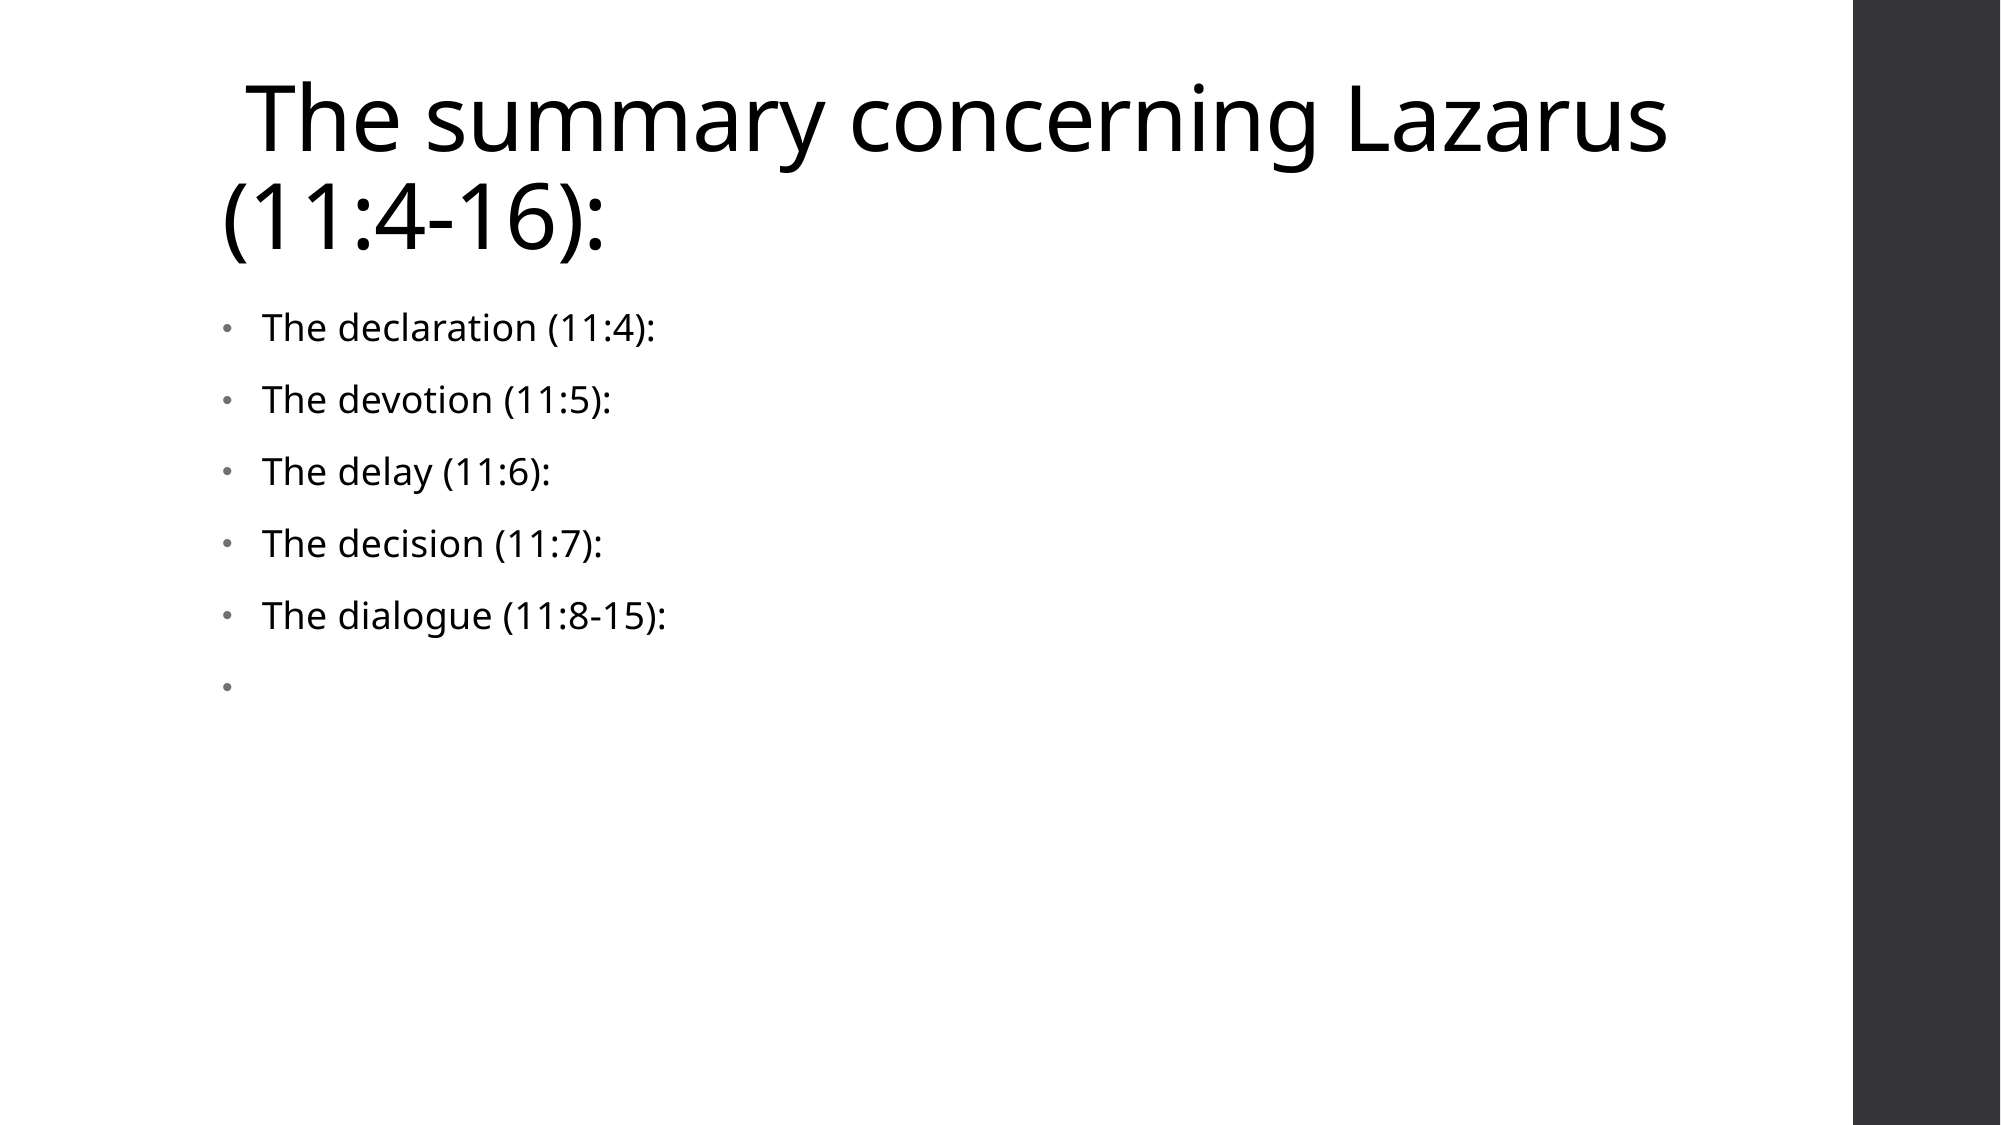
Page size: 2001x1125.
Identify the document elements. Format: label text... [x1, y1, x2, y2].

title The summary concerning Lazarus (11:4-16): [206, 60, 1797, 278]
list The declaration (11:4): The devotion (11:5): The delay (11:6): The decision (11:7): The dialogue (11:8-15): [206, 299, 1617, 1014]
